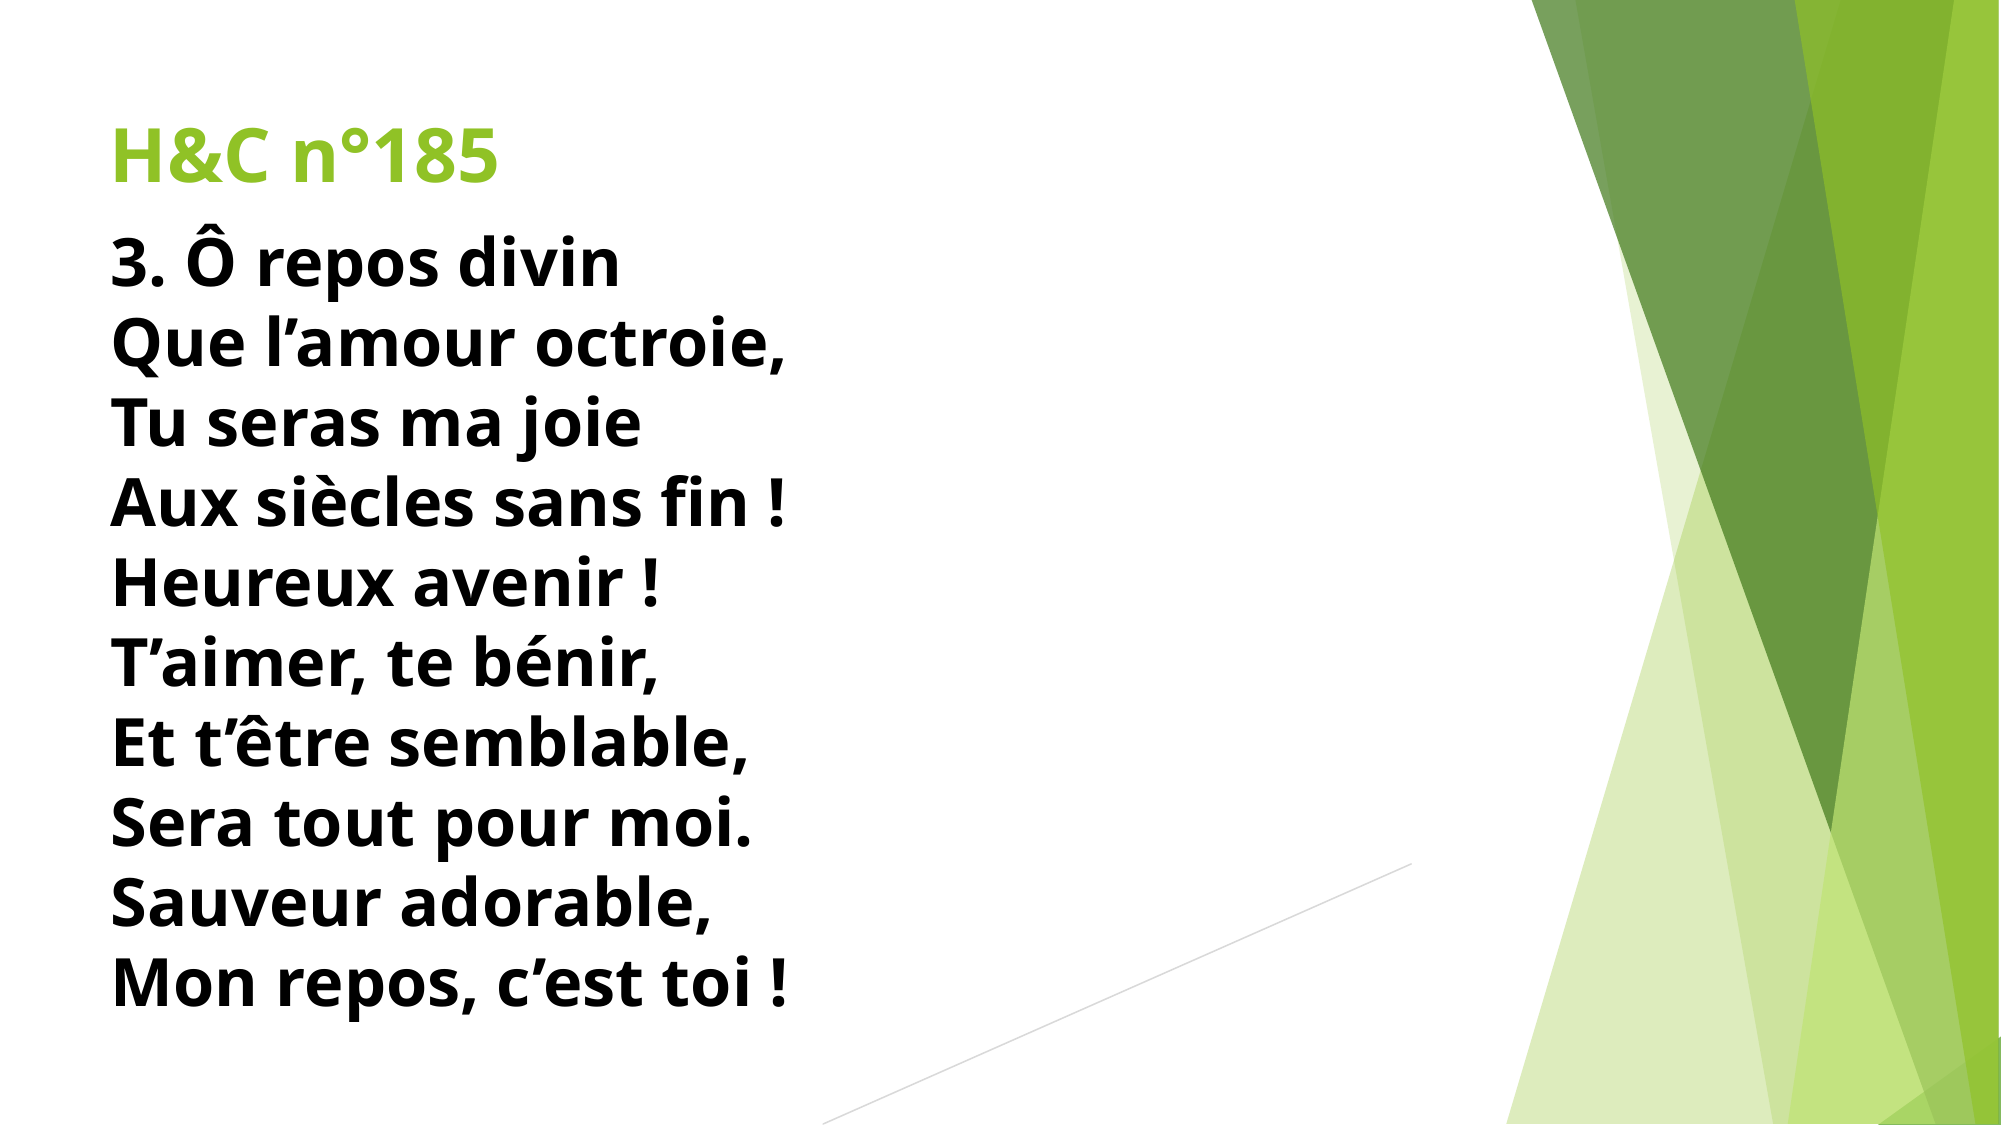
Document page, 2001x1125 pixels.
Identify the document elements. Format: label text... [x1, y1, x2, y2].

text_box 3. Ô repos divin Que l’amour octroie, Tu seras ma joie Aux siècles sans fin ! Heureux avenir ! T’aimer, te bénir, Et t’être semblable, Sera tout pour moi. Sauveur adorable, Mon repos, c’est toi ! [94, 212, 1949, 1063]
text_box H&C n°185 [94, 99, 1522, 212]
